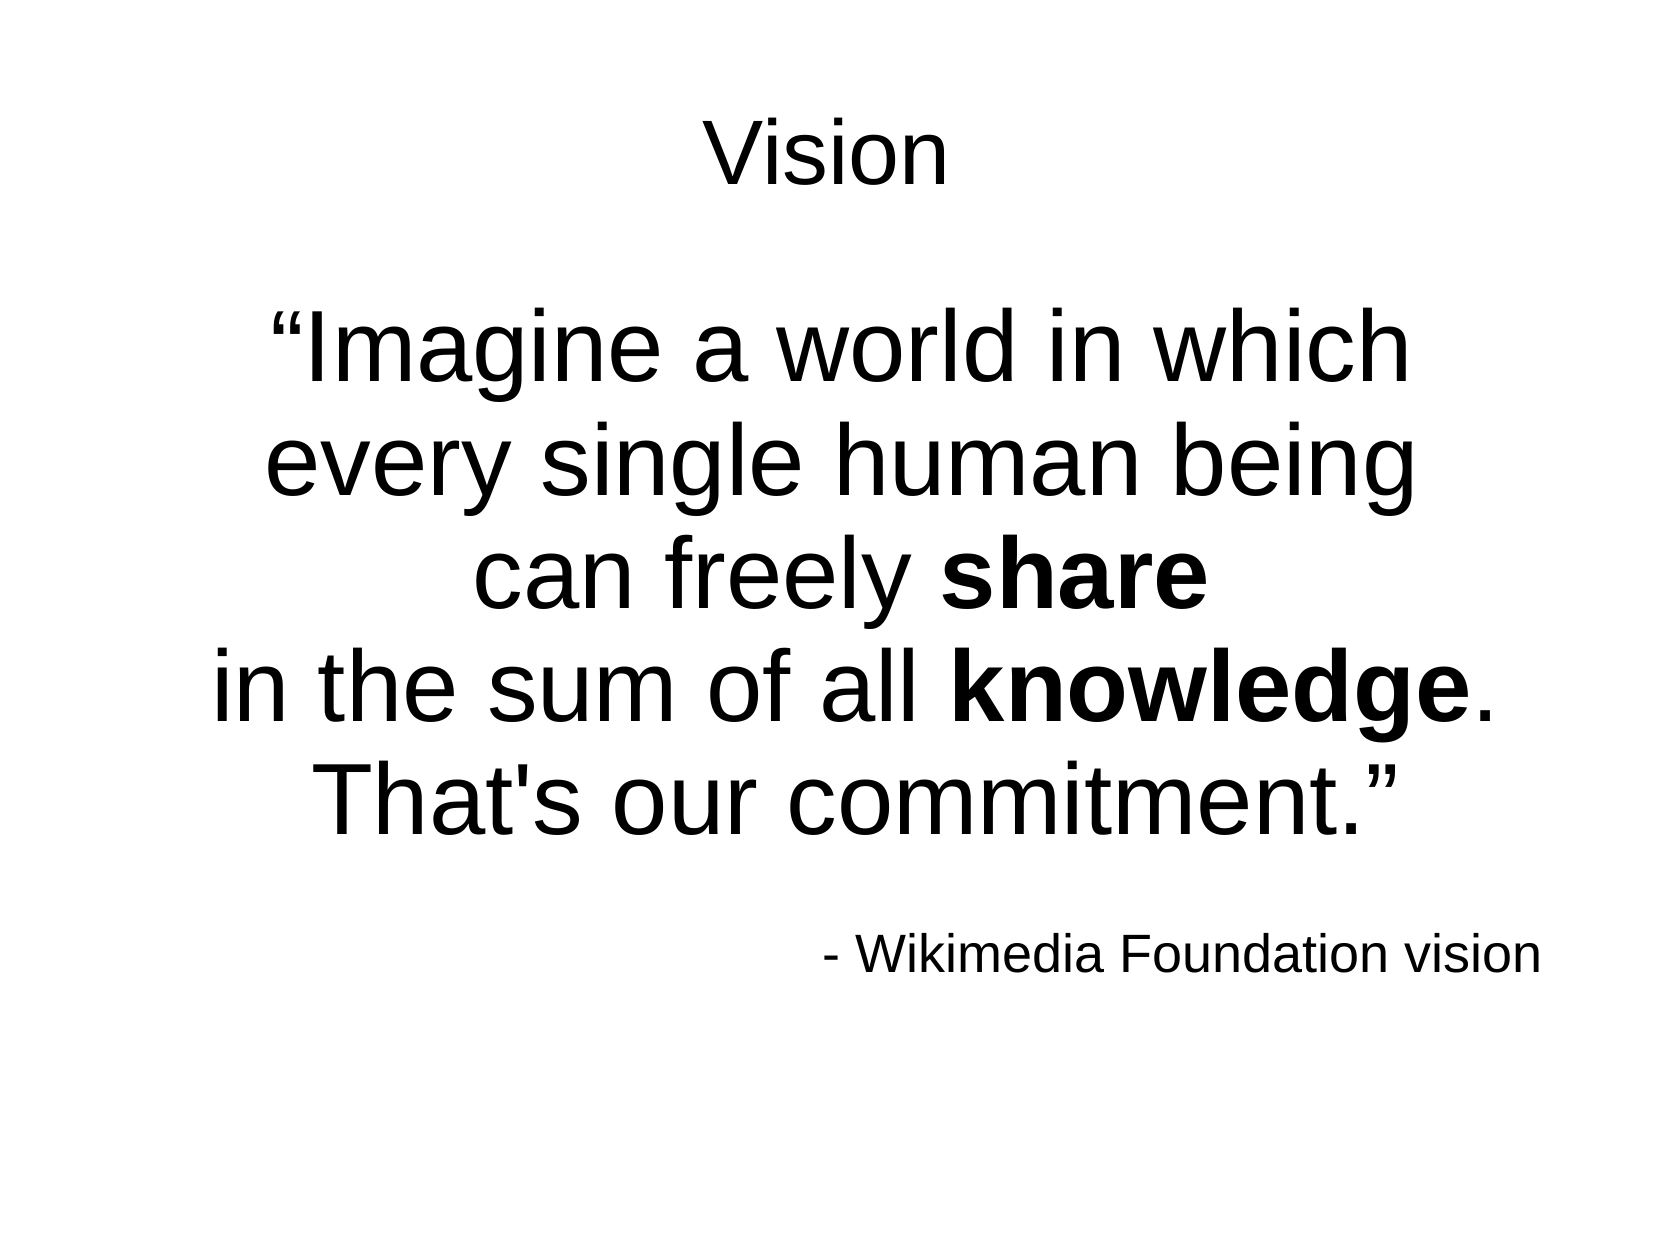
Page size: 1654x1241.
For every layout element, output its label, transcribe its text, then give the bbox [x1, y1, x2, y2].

list “Imagine a world in which every single human being can freely share in the sum of all knowledge. That's our commitment.” - Wikimedia Foundation vision [82, 290, 1571, 1010]
title Vision [82, 49, 1571, 257]
